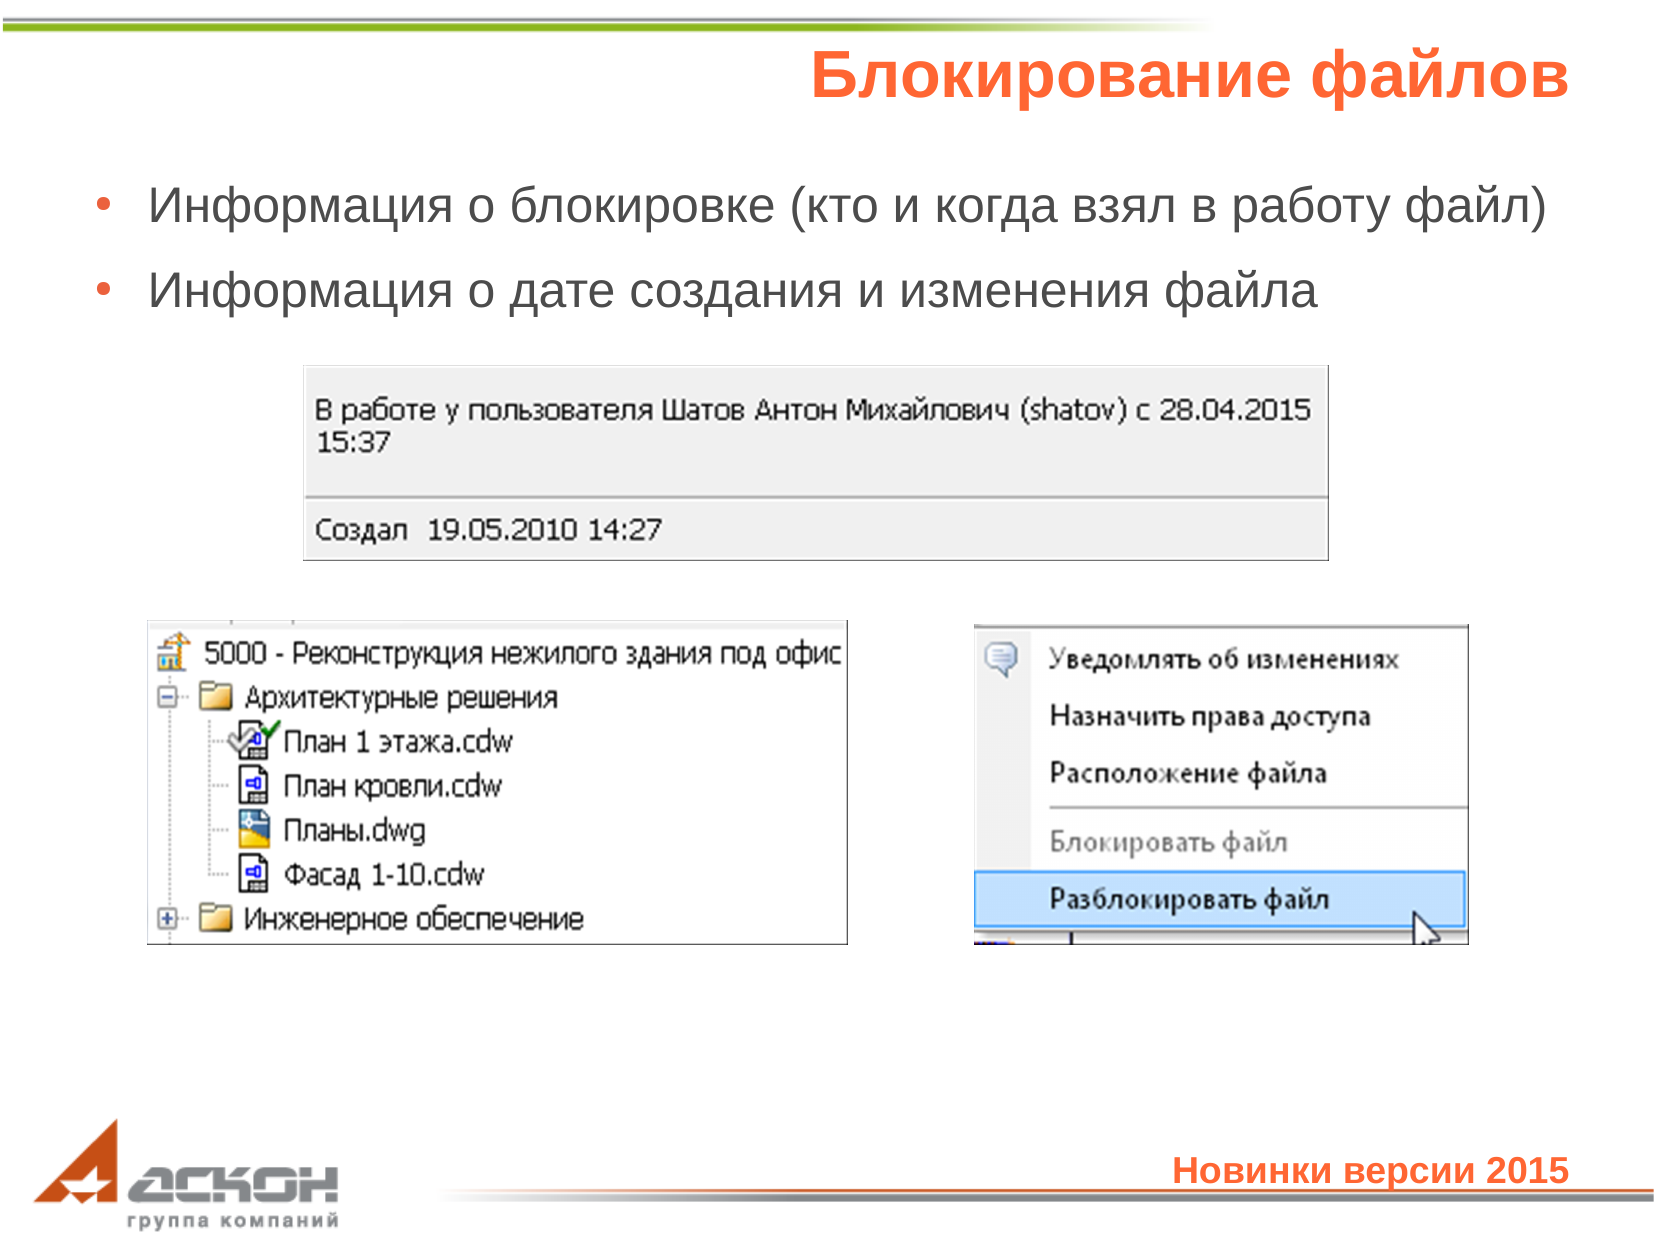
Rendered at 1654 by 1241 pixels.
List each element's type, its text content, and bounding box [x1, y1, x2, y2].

title Блокирование файлов [82, 25, 1571, 125]
list Информация о блокировке (кто и когда взял в работу файл) Информация о дате создания и изменения файла [76, 177, 1565, 996]
picture [2, 0, 1654, 1241]
